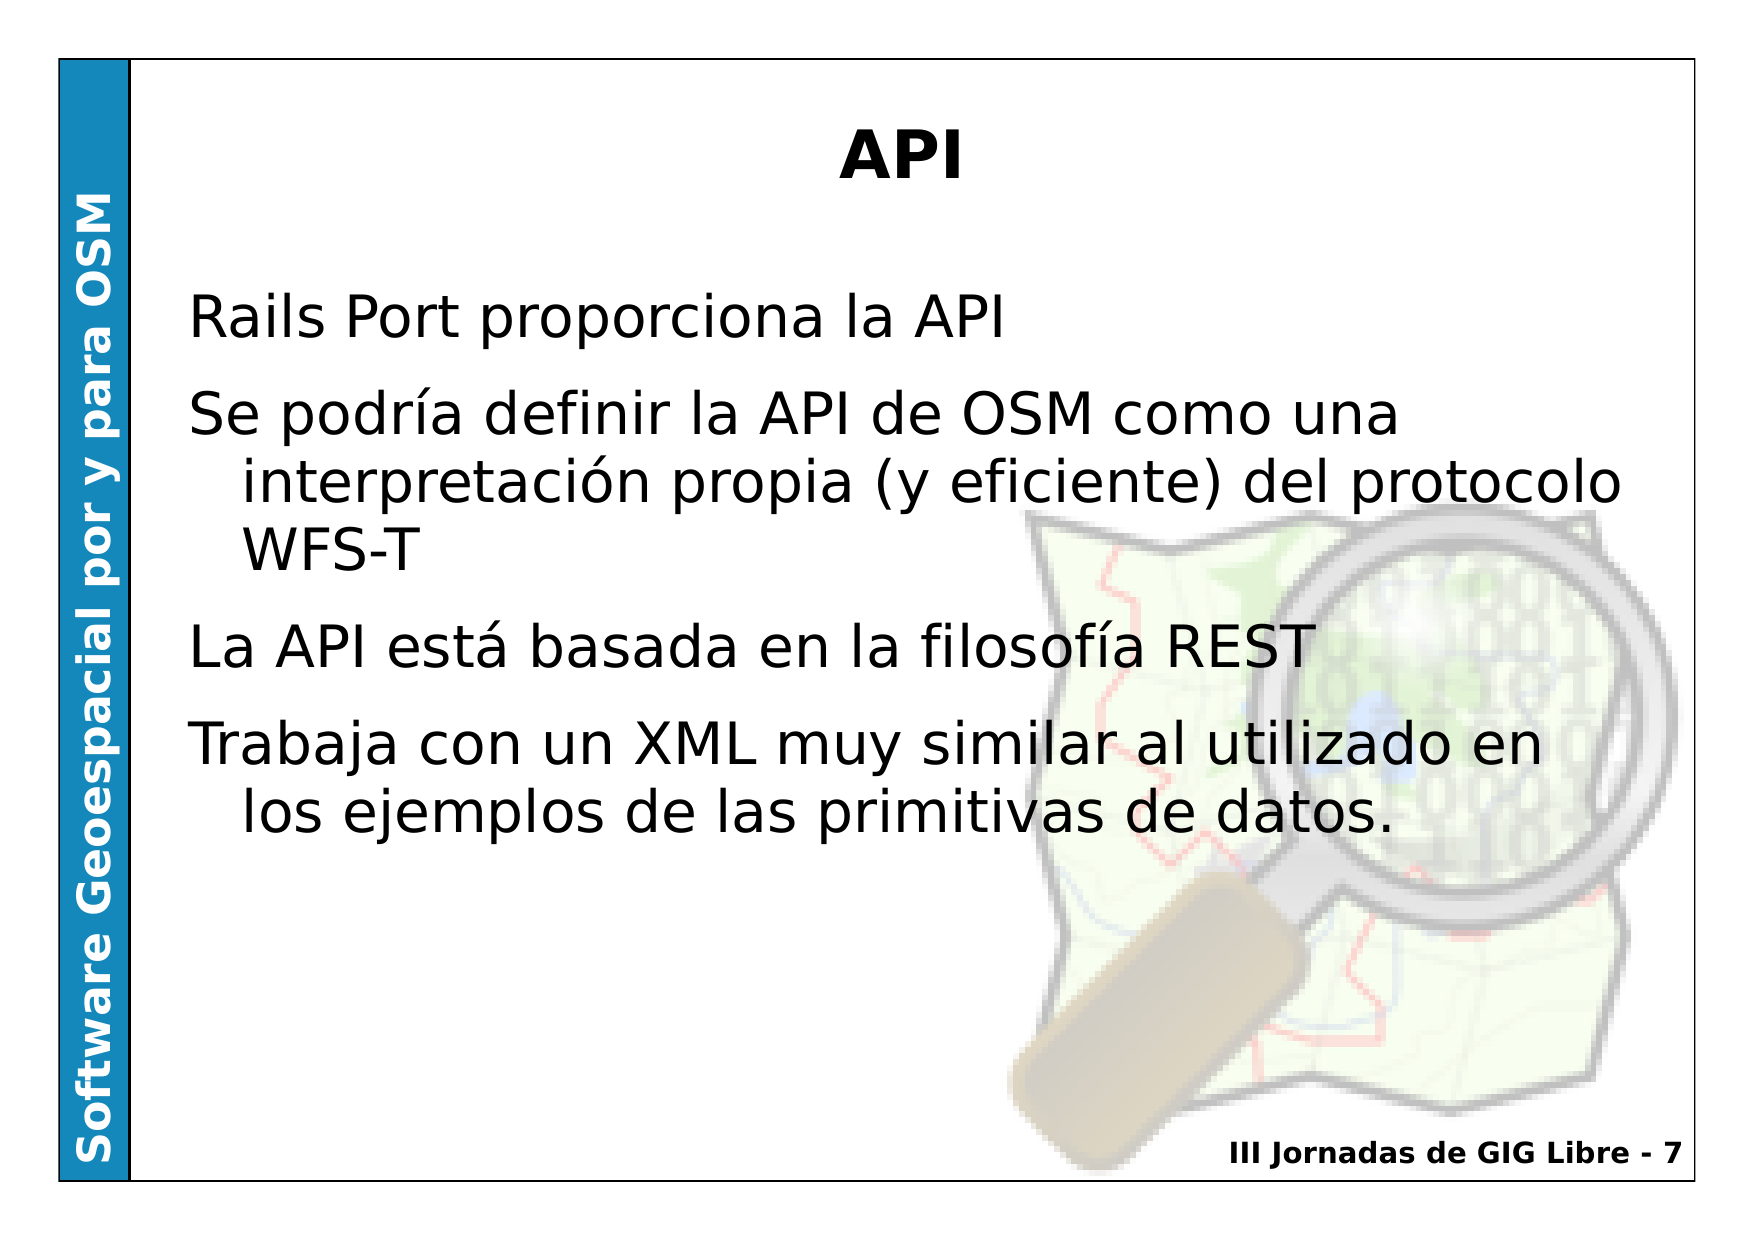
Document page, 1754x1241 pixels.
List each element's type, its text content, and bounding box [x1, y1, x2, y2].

list Rails Port proporciona la API Se podría definir la API de OSM como una interpretación propia (y eficiente) del protocolo WFS-T La API está basada en la filosofía REST Trabaja con un XML muy similar al utilizado en los ejemplos de las primitivas de datos. [171, 283, 1634, 1048]
picture [996, 481, 1696, 1182]
title API [171, 103, 1634, 209]
